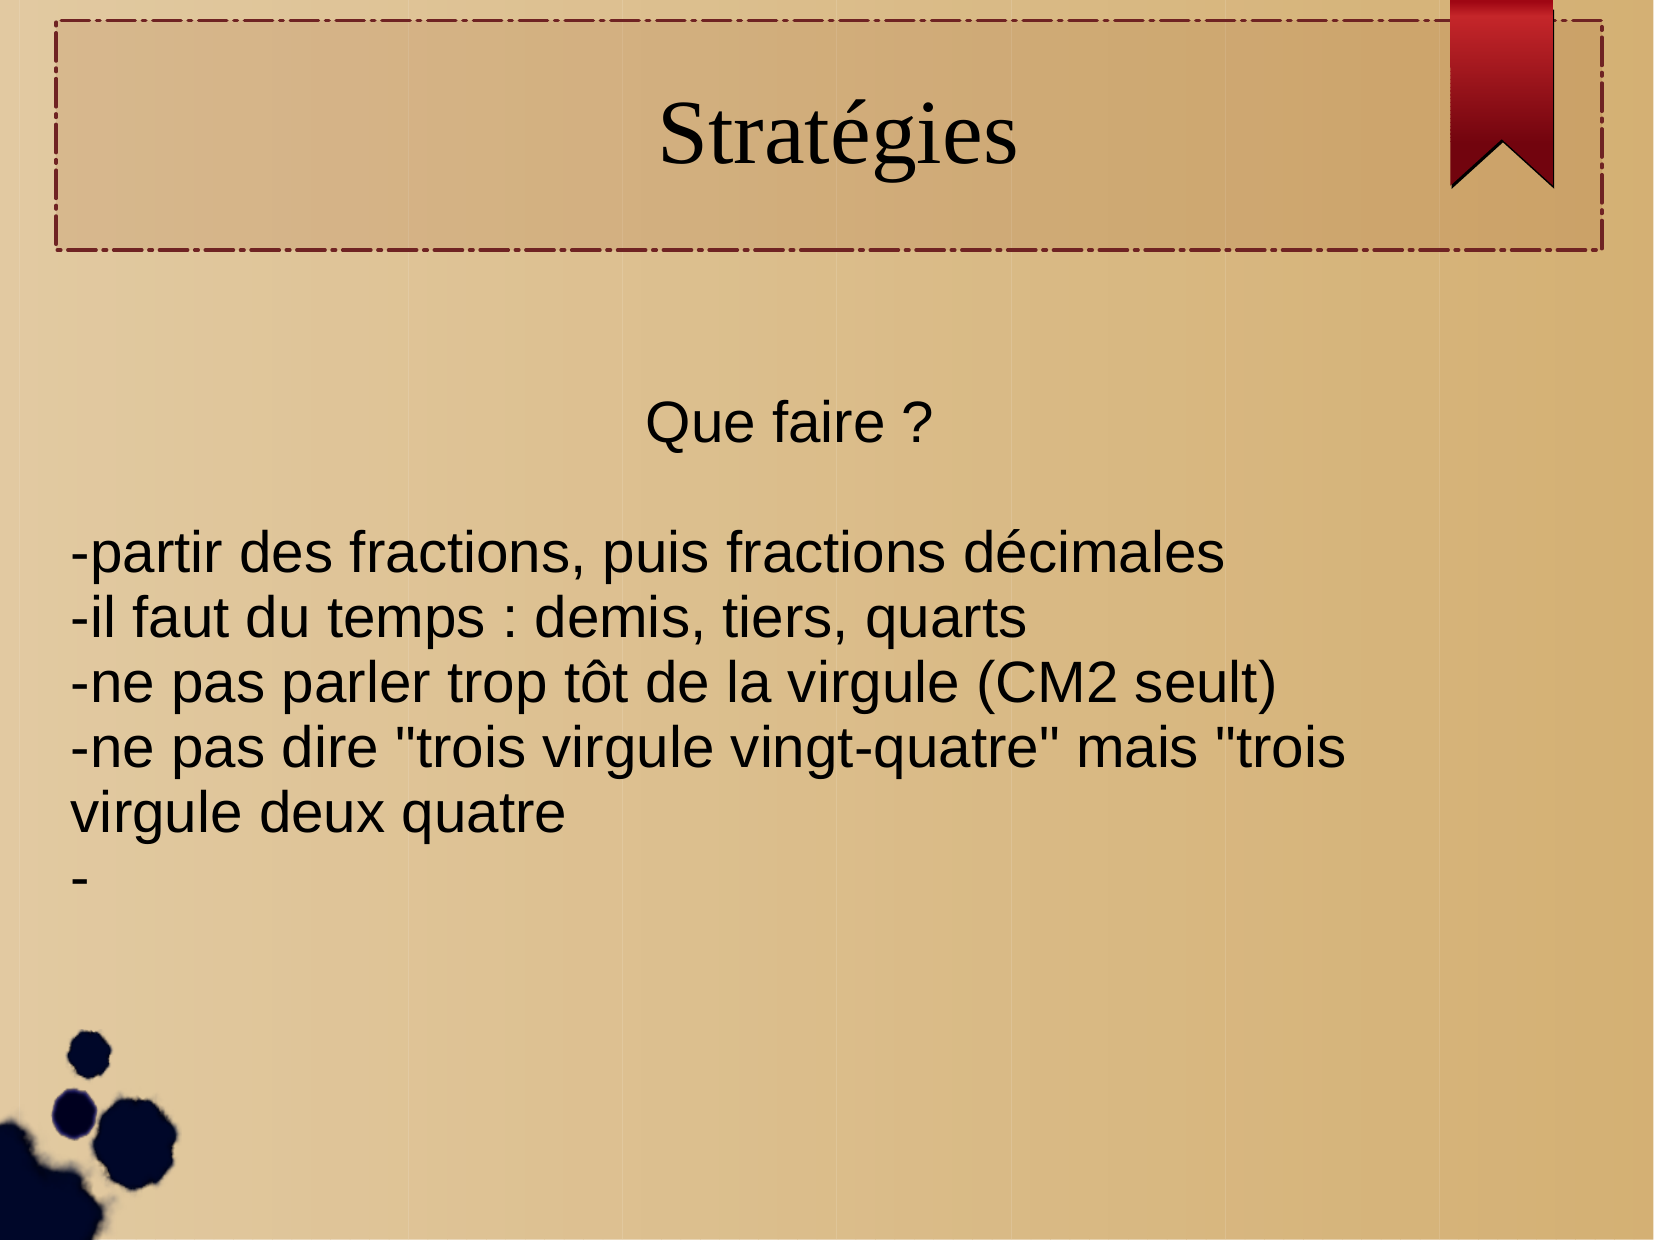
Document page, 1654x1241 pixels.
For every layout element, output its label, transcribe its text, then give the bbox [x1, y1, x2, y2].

title Stratégies [94, 29, 1583, 237]
subtitle Que faire ? -partir des fractions, puis fractions décimales -il faut du temps : demis, tiers, quarts -ne pas parler trop tôt de la virgule (CM2 seult) -ne pas dire "trois virgule vingt-quatre" mais "trois virgule deux quatre - [70, 290, 1526, 1010]
